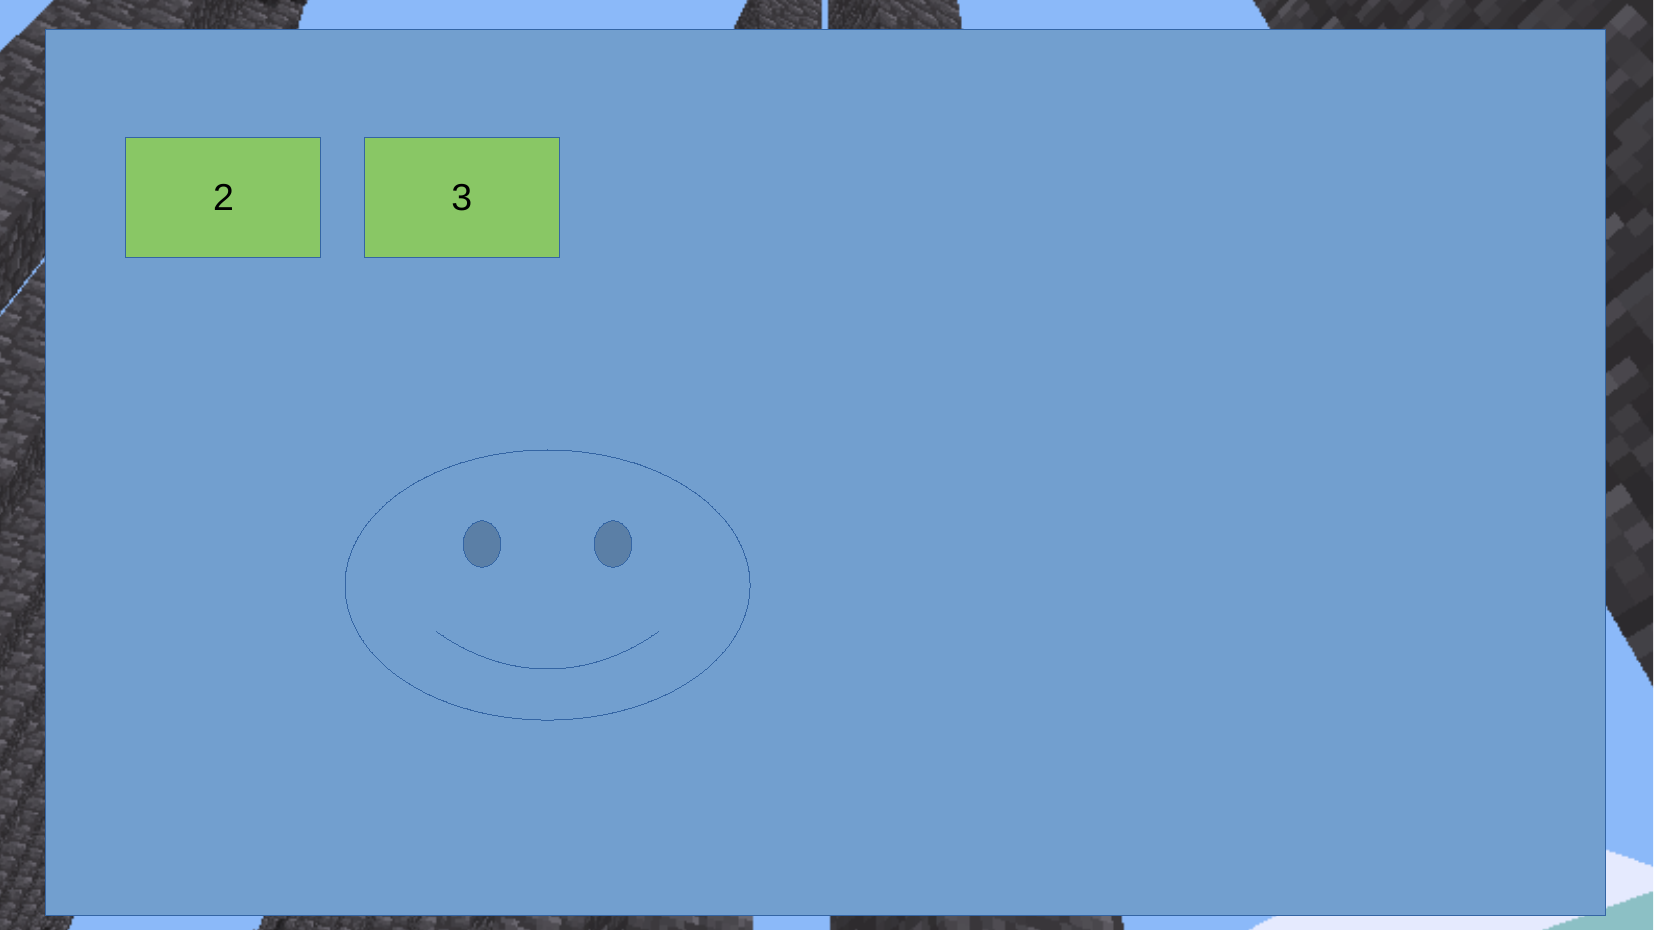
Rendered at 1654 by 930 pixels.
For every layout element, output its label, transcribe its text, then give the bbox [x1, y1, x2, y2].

text_box [45, 29, 1606, 916]
text_box 2 [125, 137, 321, 258]
picture [0, 0, 1654, 930]
text_box 3 [364, 137, 560, 258]
